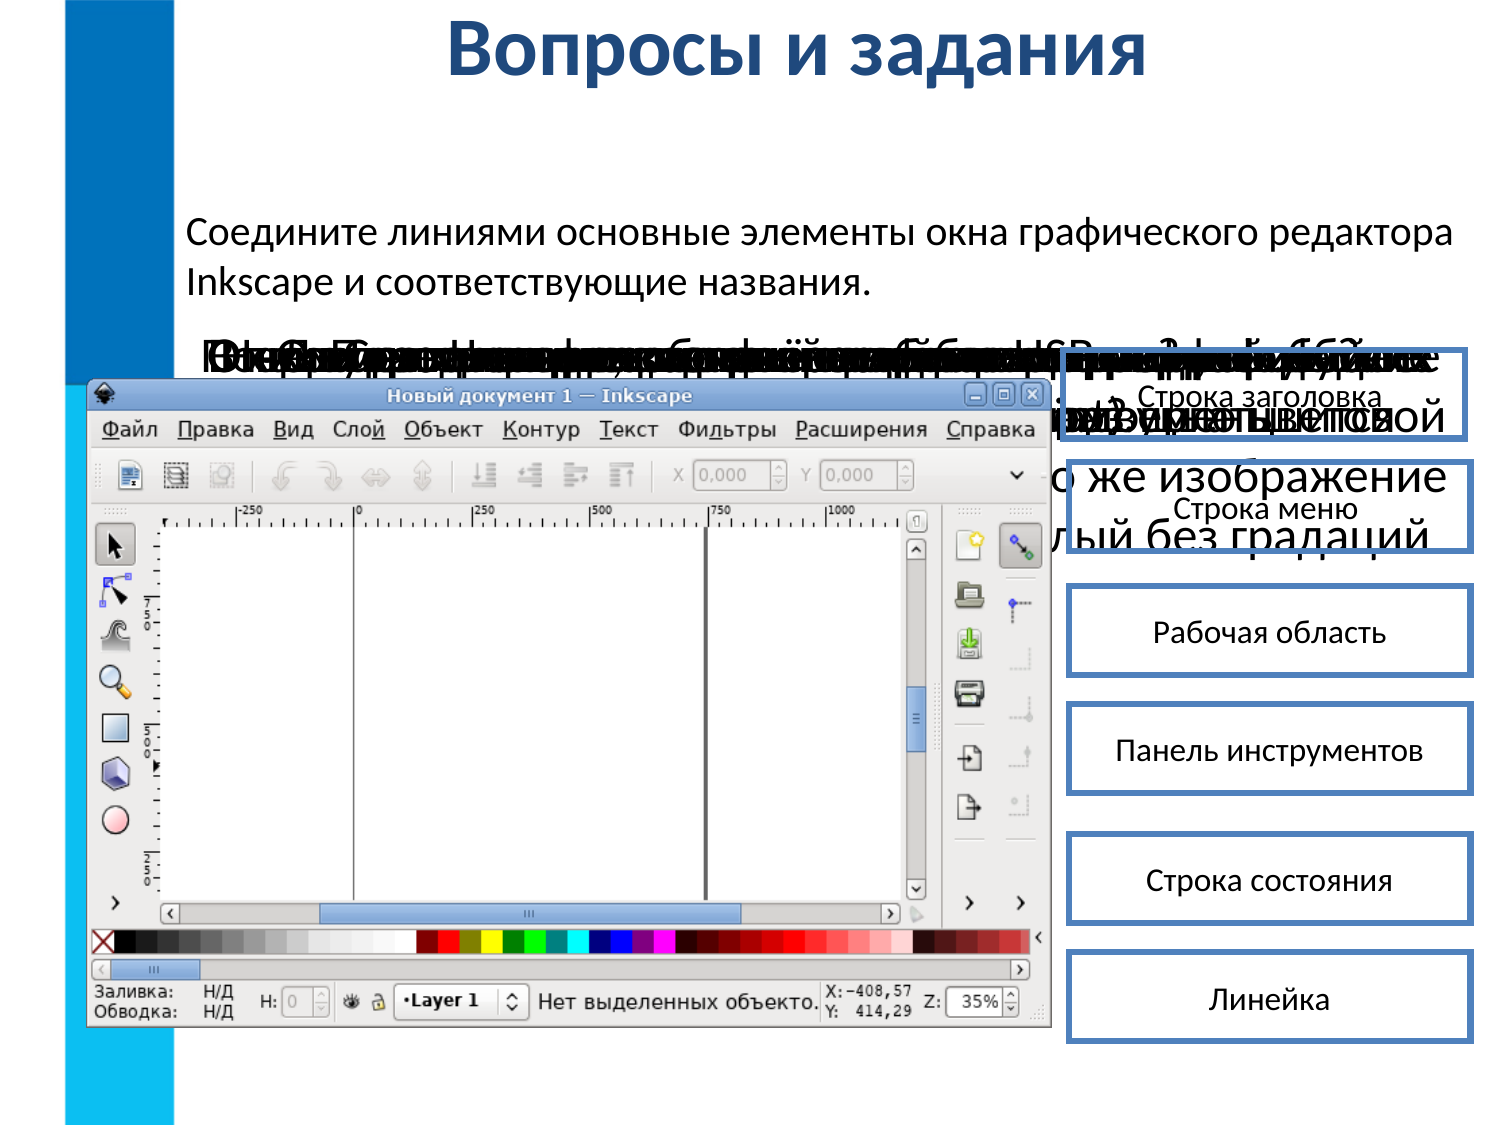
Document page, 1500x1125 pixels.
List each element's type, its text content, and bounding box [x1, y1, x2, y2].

picture [0, 0, 1500, 1125]
text_box Панель инструментов [1069, 704, 1471, 793]
text_box Соедините линиями основные элементы окна графического редактора Inkscape и соответствующие названия. [171, 196, 1471, 312]
text_box Рабочая область [1069, 586, 1471, 675]
text_box Линейка [1069, 952, 1471, 1041]
text_box Строка заголовка [1063, 349, 1465, 439]
text_box Строка меню [1069, 462, 1471, 551]
text_box Вопросы и задания [171, 0, 1425, 104]
text_box Некое растровое изображение было сохранено в файле как 256-цветный рисунок. Во сколько раз уменьшится информационный объём файла, если это же изображение сохранить как монохромный (чёрно-белый без градаций серого) рисунок? [1052, 531, 1471, 630]
text_box Строка состояния [1069, 834, 1471, 923]
text_box Некое растровое изображение было сохранено в файле как 256-цветный рисунок. Во сколько раз уменьшится информационный объём файла, если это же изображение сохранить как монохромный (чёрно-белый без градаций серого) рисунок? [171, 314, 1471, 473]
